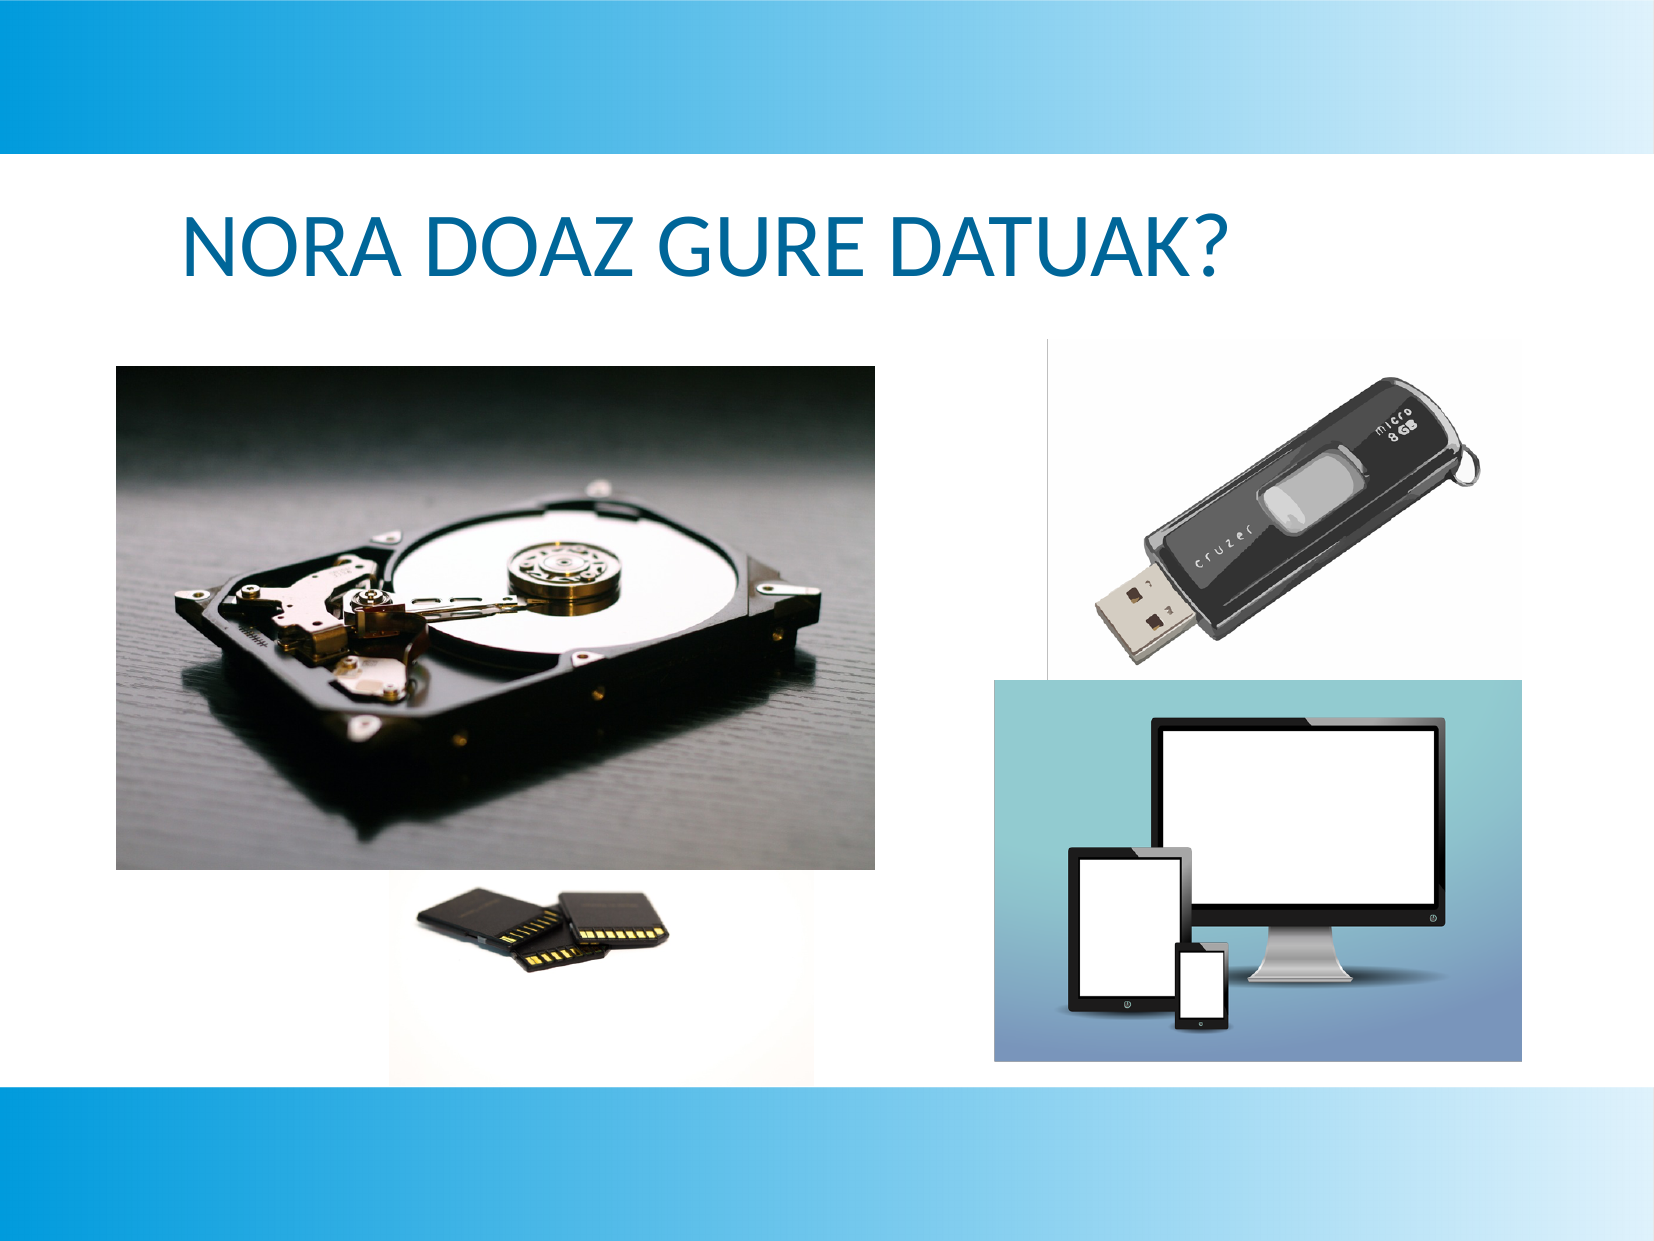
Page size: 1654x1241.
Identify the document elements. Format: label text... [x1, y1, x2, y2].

picture [0, 339, 1654, 1241]
picture [141, 0, 1654, 154]
text_box NORA DOAZ GURE DATUAK? [165, 200, 1494, 322]
